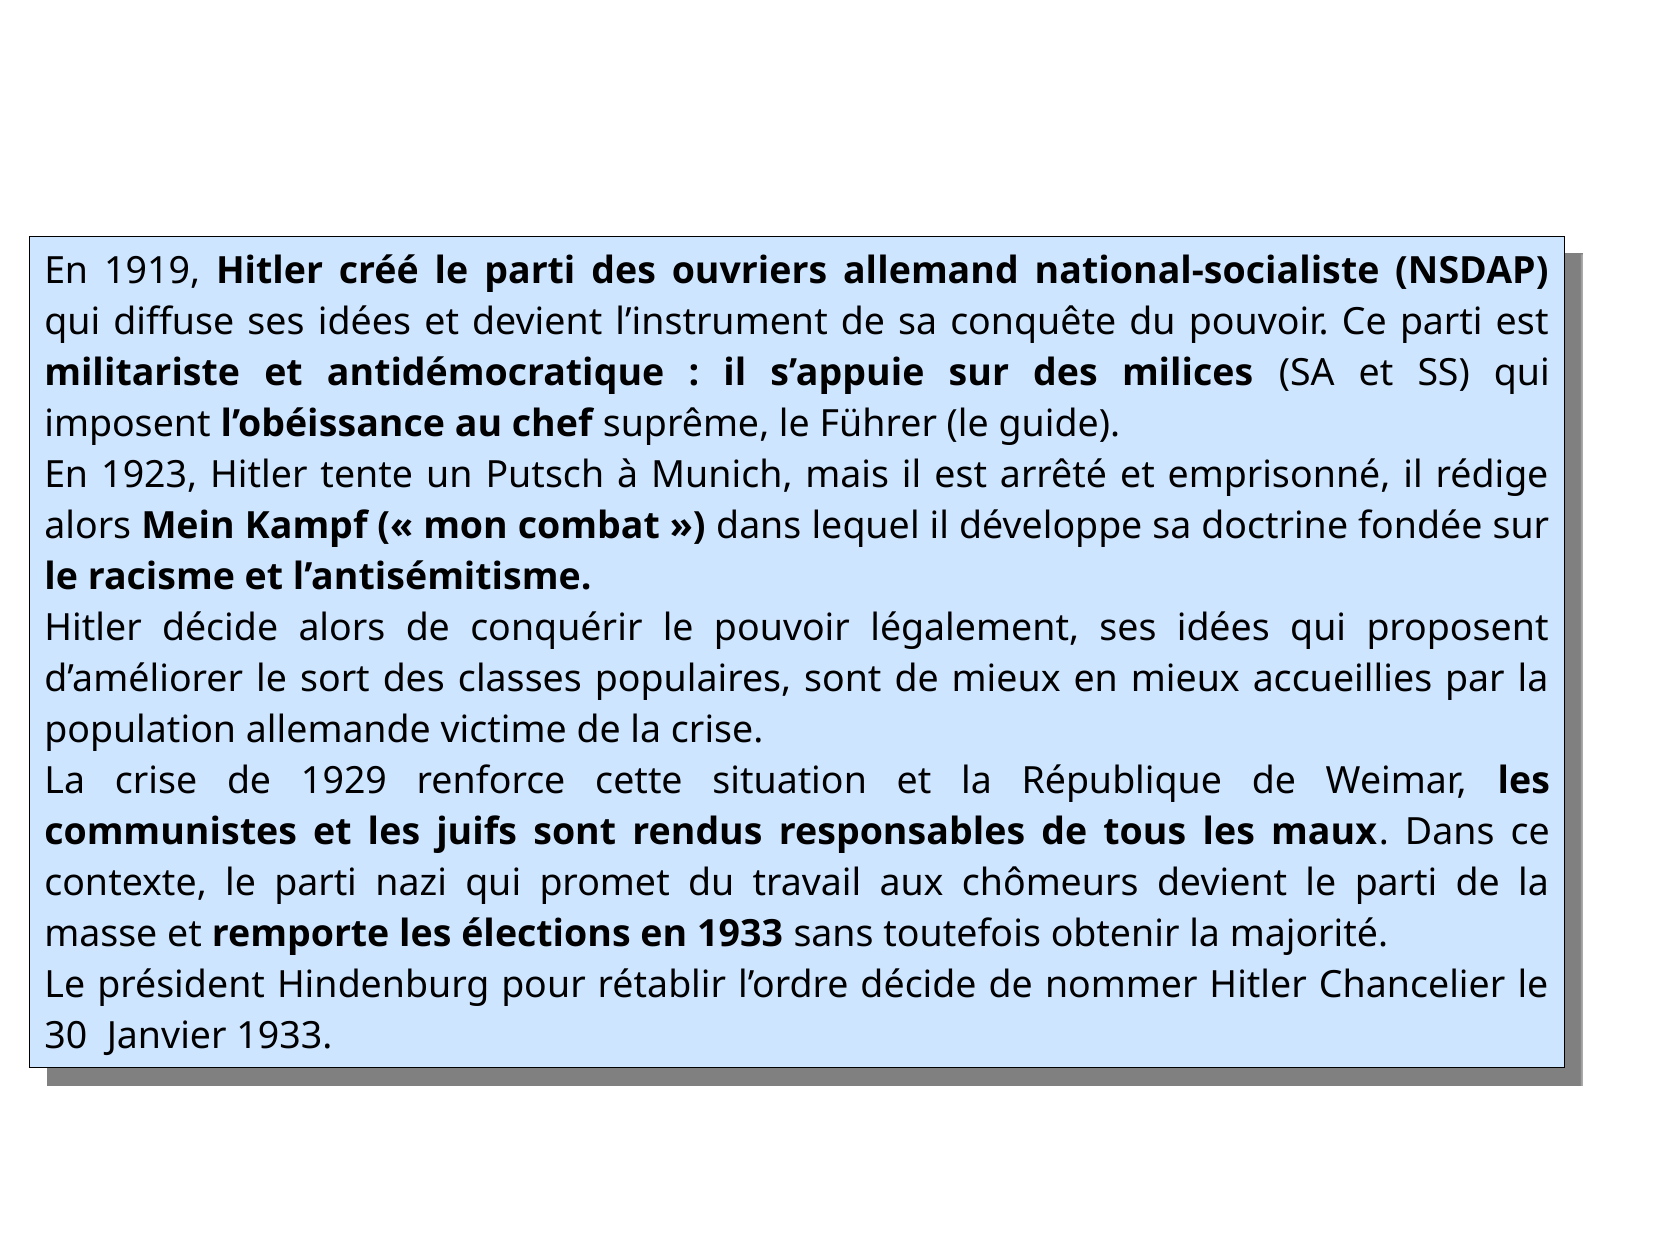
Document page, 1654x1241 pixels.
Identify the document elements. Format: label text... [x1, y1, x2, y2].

text_box En 1919, Hitler créé le parti des ouvriers allemand national-socialiste (NSDAP) qui diffuse ses idées et devient l’instrument de sa conquête du pouvoir. Ce parti est militariste et antidémocratique : il s’appuie sur des milices (SA et SS) qui imposent l’obéissance au chef suprême, le Führer (le guide). En 1923, Hitler tente un Putsch à Munich, mais il est arrêté et emprisonné, il rédige alors Mein Kampf (« mon combat ») dans lequel il développe sa doctrine fondée sur le racisme et l’antisémitisme. Hitler décide alors de conquérir le pouvoir légalement, ses idées qui proposent d’améliorer le sort des classes populaires, sont de mieux en mieux accueillies par la population allemande victime de la crise. La crise de 1929 renforce cette situation et la République de Weimar, les communistes et les juifs sont rendus responsables de tous les maux. Dans ce contexte, le parti nazi qui promet du travail aux chômeurs devient le parti de la masse et remporte les élections en 1933 sans toutefois obtenir la majorité. Le président Hindenburg pour rétablir l’ordre décide de nommer Hitler Chancelier le 30 Janvier 1933. [29, 236, 1565, 1004]
